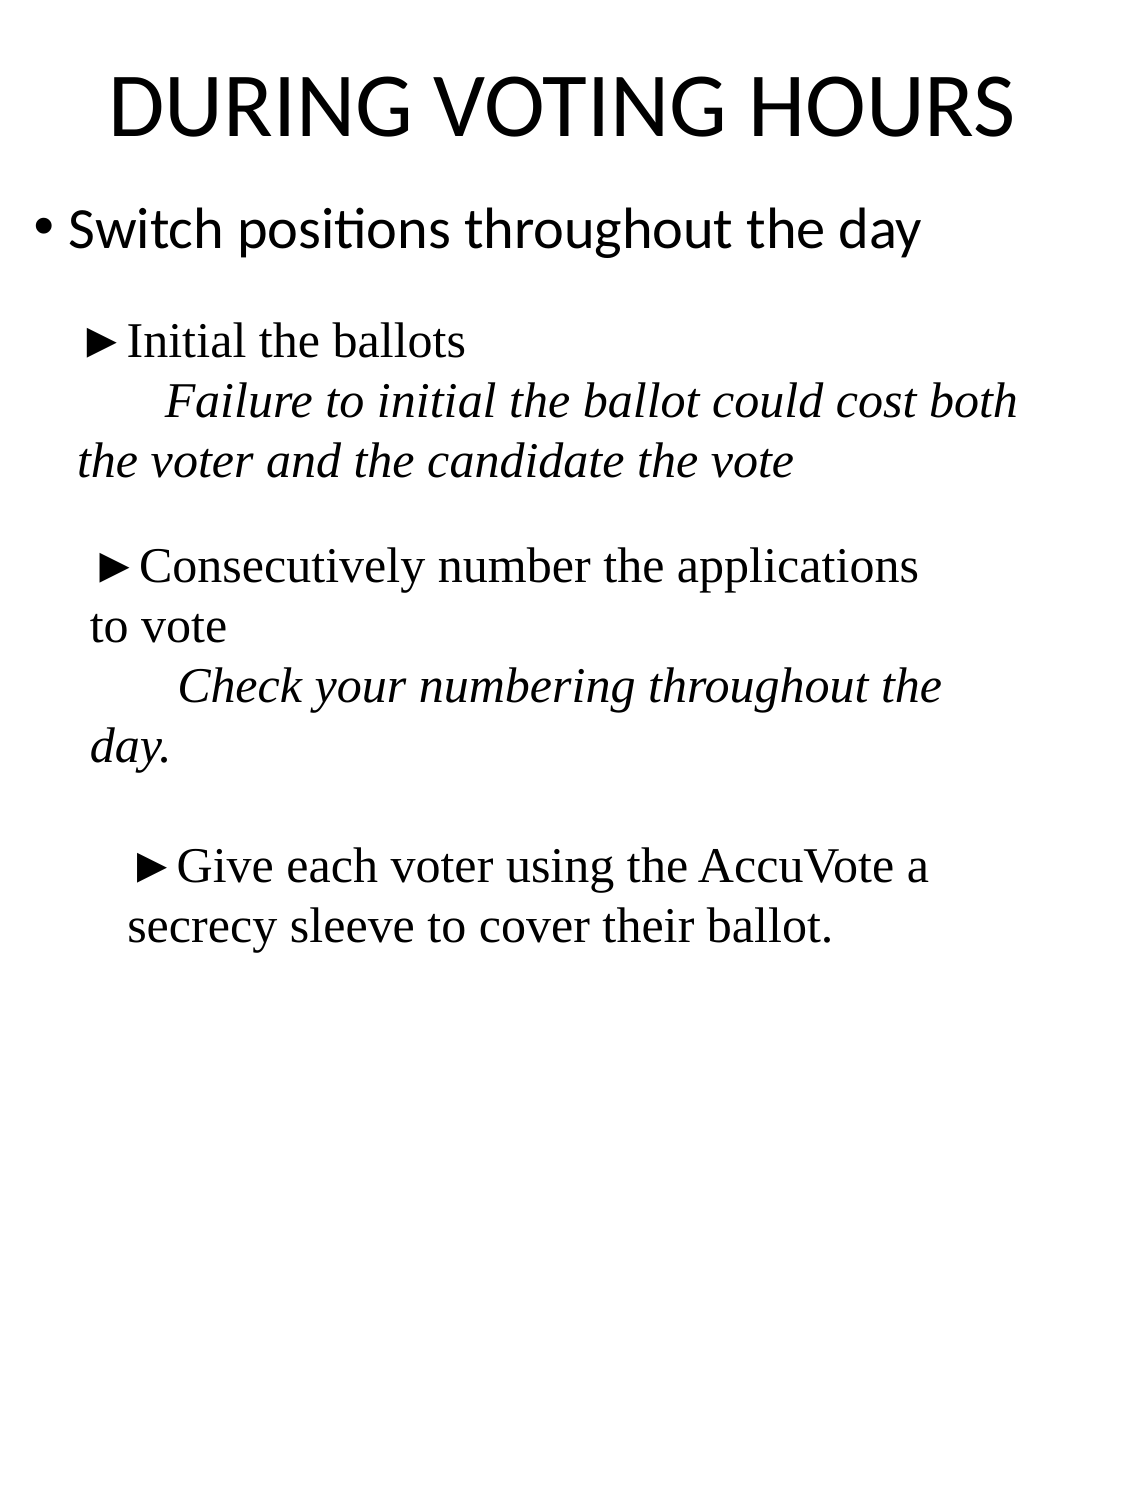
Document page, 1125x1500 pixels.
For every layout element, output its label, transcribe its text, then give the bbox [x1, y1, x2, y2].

text_box Switch positions throughout the day [18, 183, 1097, 275]
text_box DURING VOTING HOURS [84, 0, 1041, 183]
text_box ►Give each voter using the AccuVote a secrecy sleeve to cover their ballot. [112, 824, 1013, 961]
text_box ►Initial the ballots Failure to initial the ballot could cost both the voter and the candidate the vote [62, 299, 1050, 496]
text_box ►Consecutively number the applications to vote Check your numbering throughout the day. [74, 524, 975, 841]
